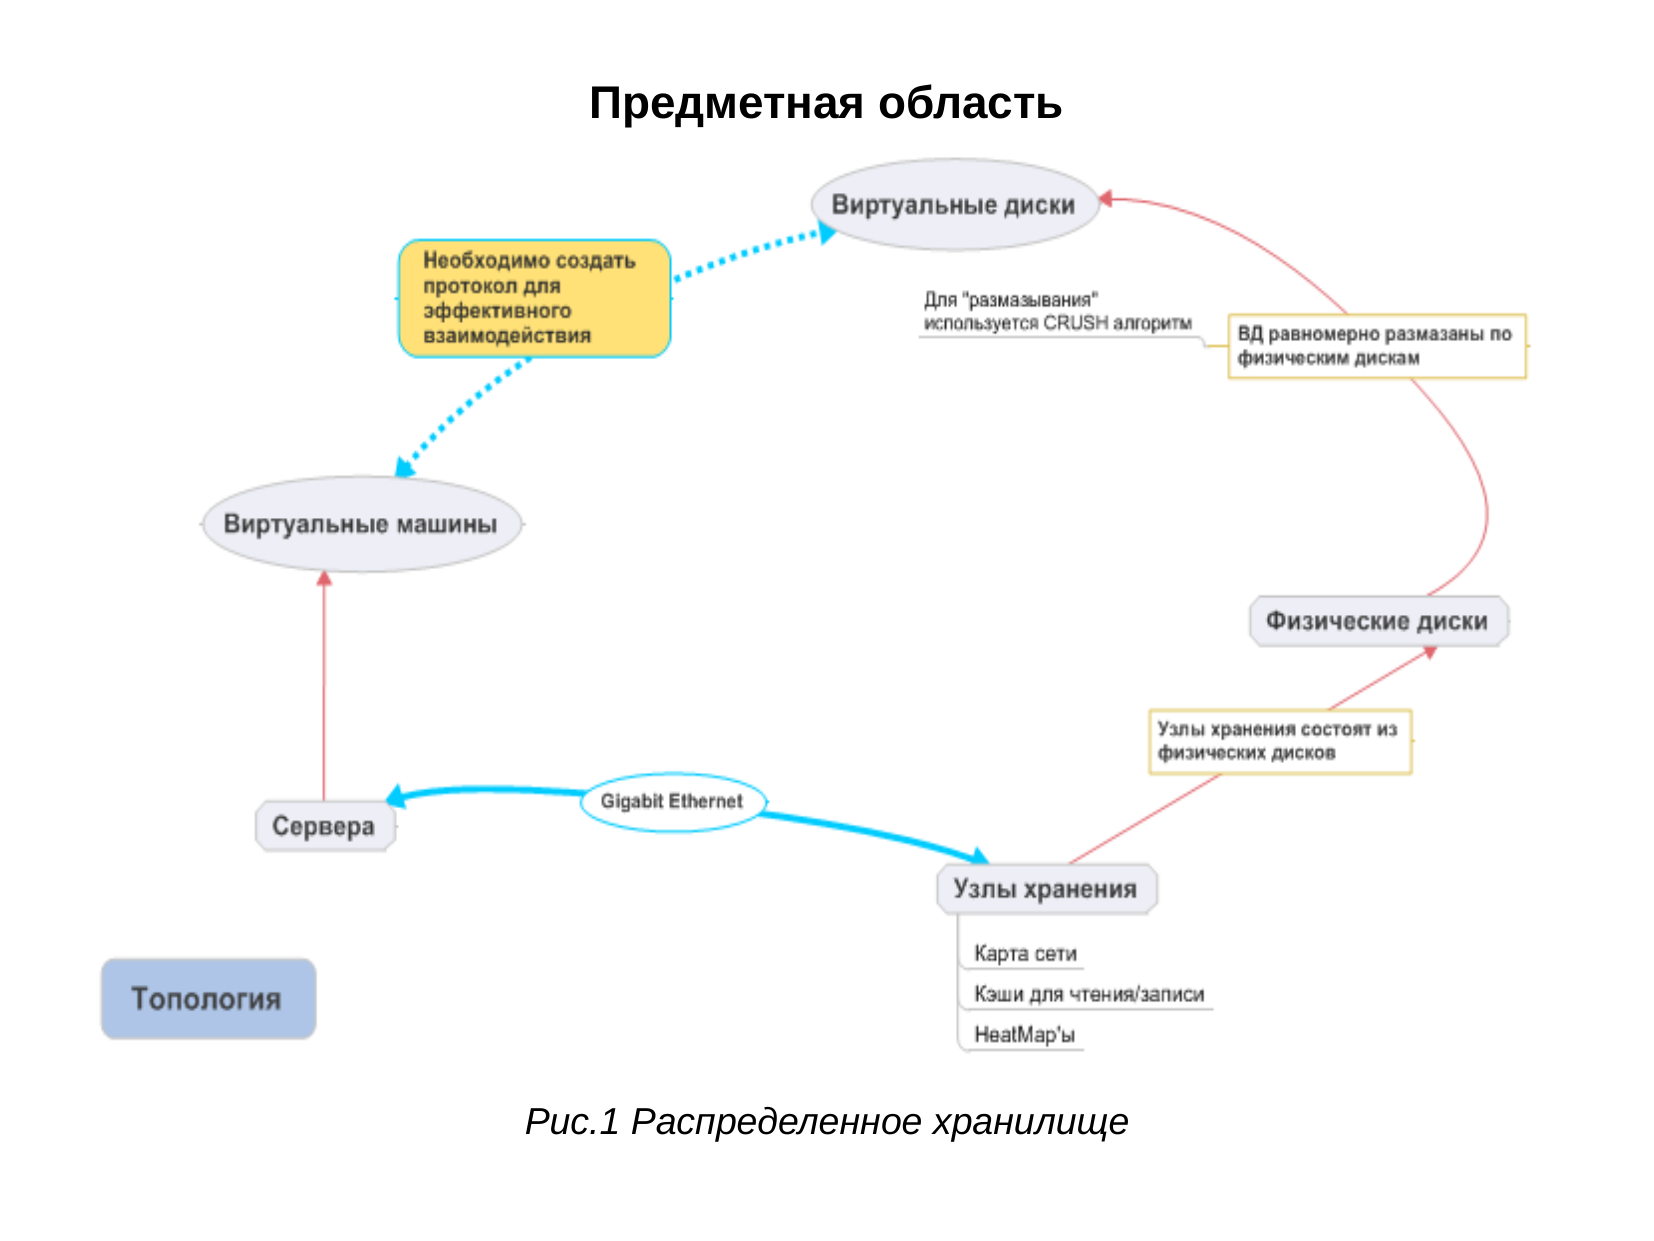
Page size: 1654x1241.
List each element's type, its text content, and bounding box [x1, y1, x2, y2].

title Рис.1 Распределенное хранилище [88, 1092, 1577, 1152]
title Предметная область [82, 56, 1571, 148]
picture [88, 147, 1565, 1063]
